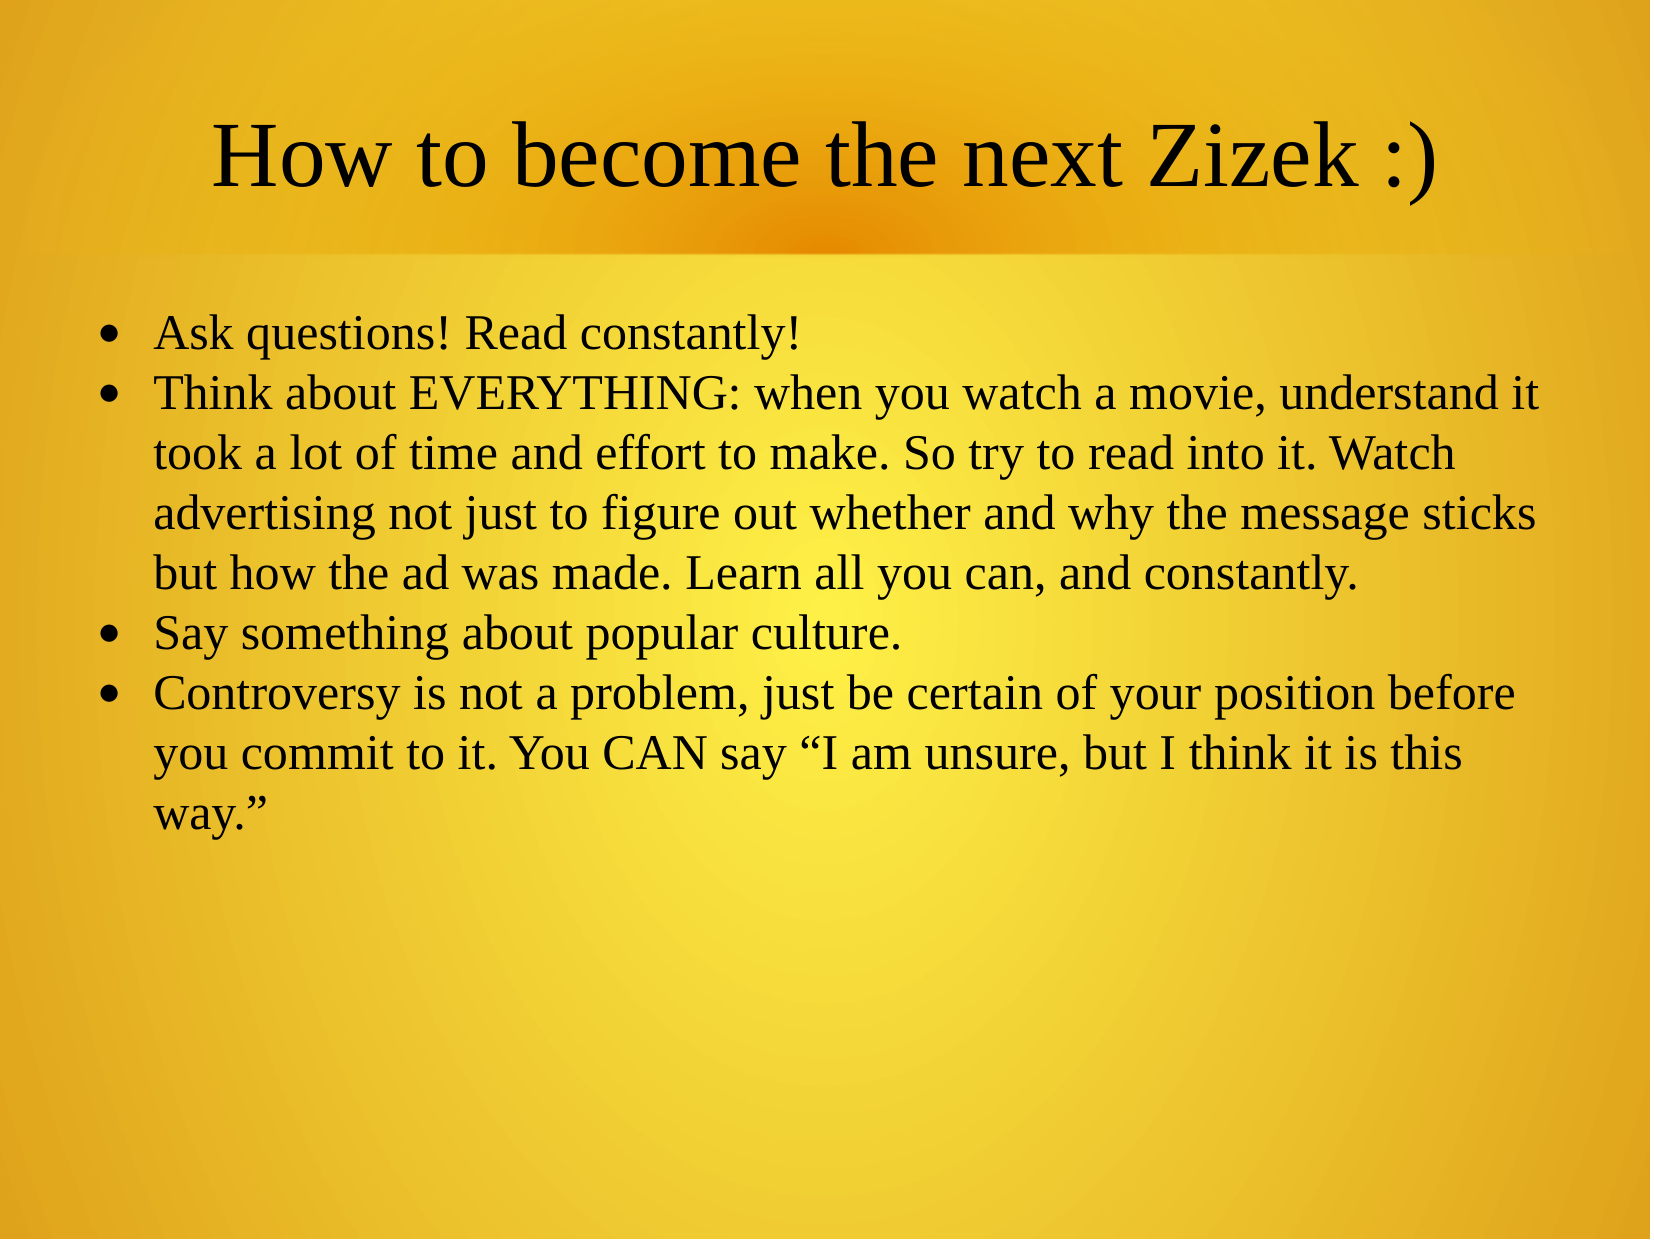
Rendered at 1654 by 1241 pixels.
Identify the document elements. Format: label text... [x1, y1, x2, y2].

text_box How to become the next Zizek :) [82, 47, 1571, 252]
text_box Ask questions! Read constantly! Think about EVERYTHING: when you watch a movie, understand it took a lot of time and effort to make. So try to read into it. Watch advertising not just to figure out whether and why the message sticks but how the ad was made. Learn all you can, and constantly. Say something about popular culture. Controversy is not a problem, just be certain of your position before you commit to it. You CAN say “I am unsure, but I think it is this way.” [82, 299, 1571, 1019]
picture [0, 0, 1650, 1239]
